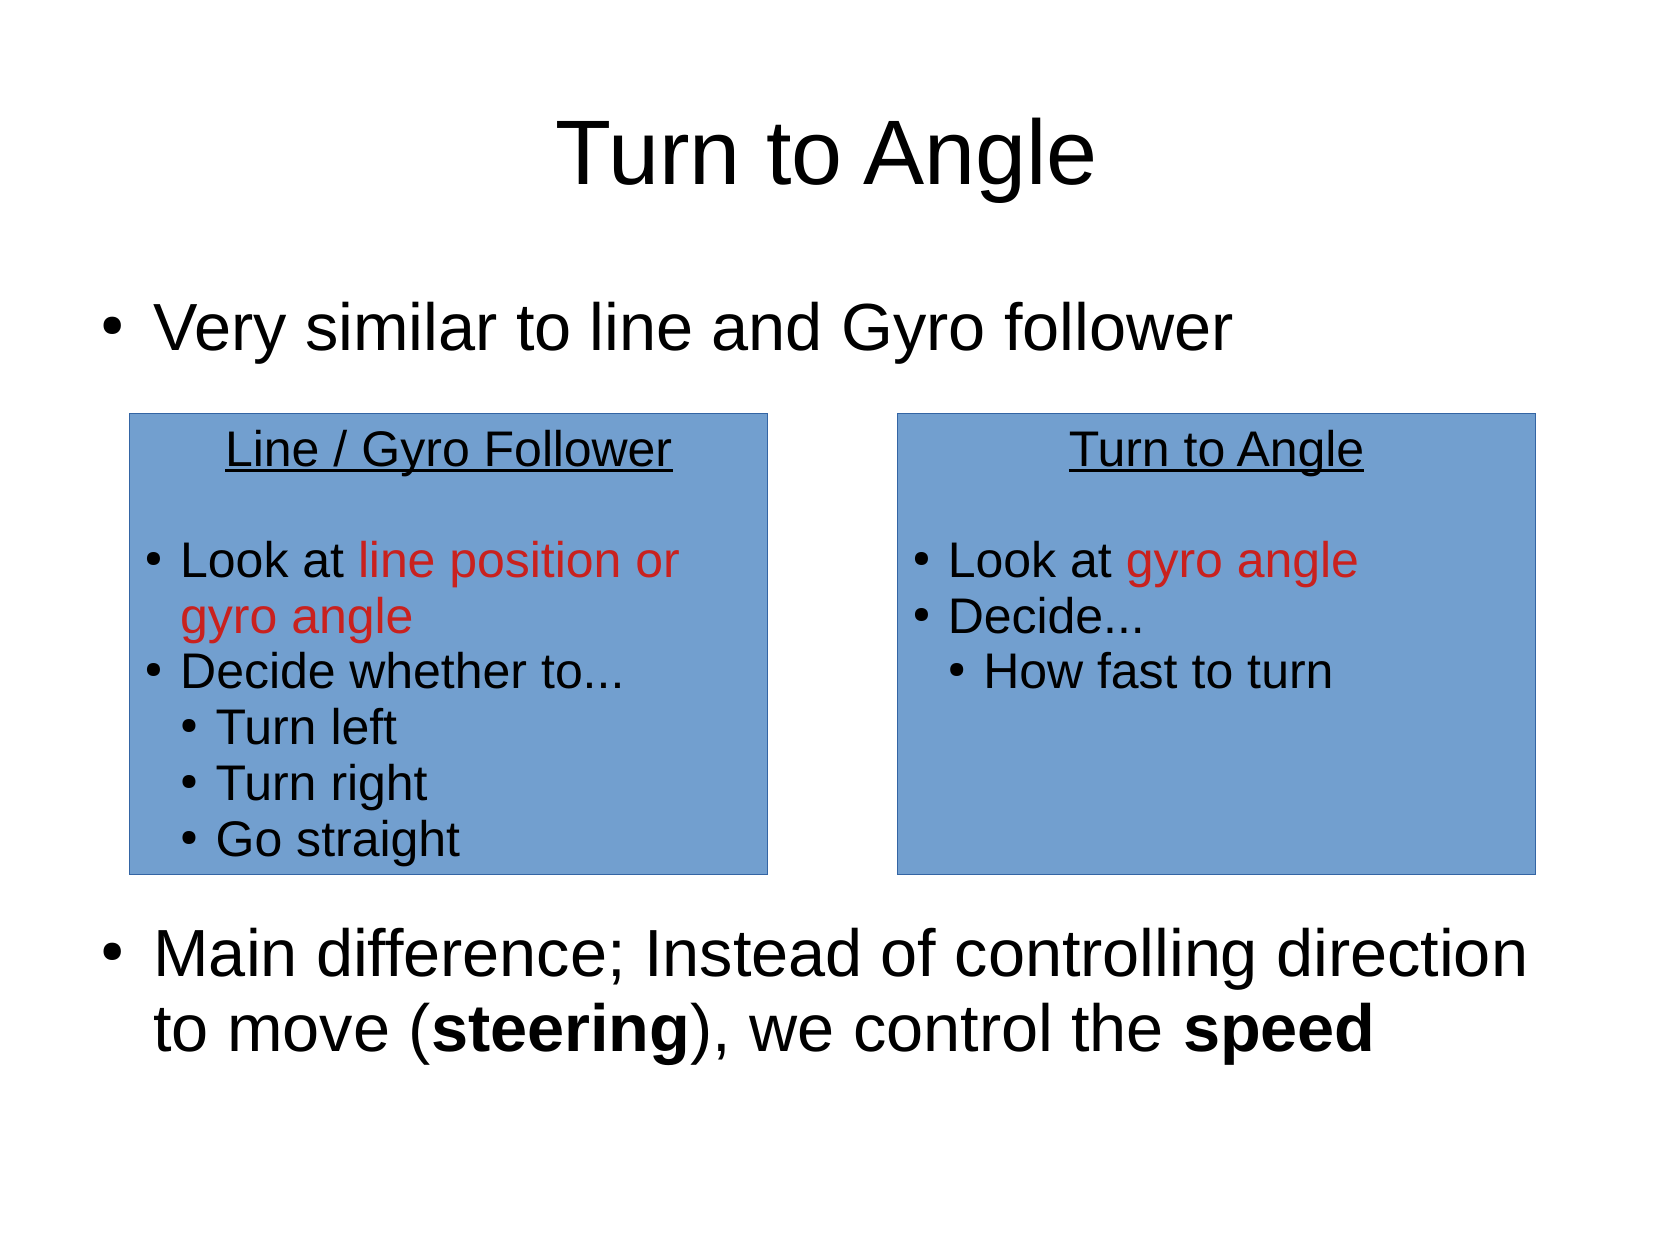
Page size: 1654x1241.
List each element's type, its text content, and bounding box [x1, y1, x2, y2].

list Very similar to line and Gyro follower Main difference; Instead of controlling direction to move (steering), we control the speed [82, 290, 1571, 1146]
text_box Line / Gyro Follower Look at line position or gyro angle Decide whether to... Turn left Turn right Go straight [129, 413, 768, 875]
text_box Turn to Angle Look at gyro angle Decide... How fast to turn [897, 413, 1536, 875]
title Turn to Angle [82, 49, 1571, 257]
